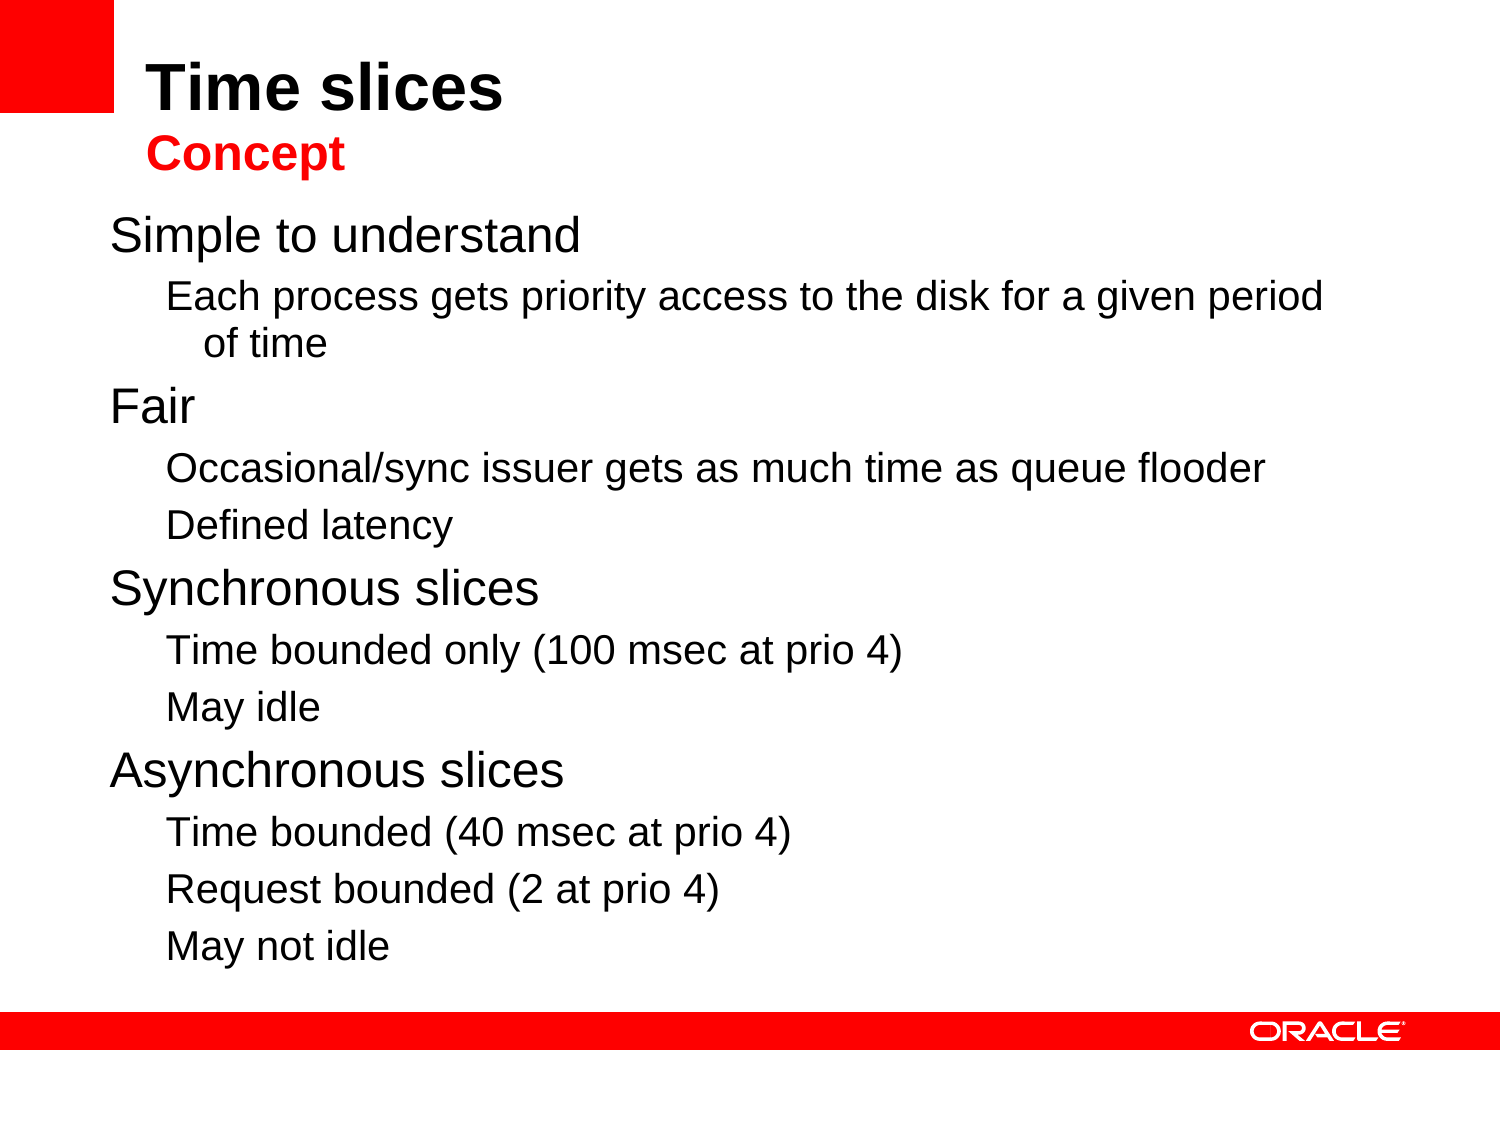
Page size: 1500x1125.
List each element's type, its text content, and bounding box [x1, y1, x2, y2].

title Time slices Concept [145, 49, 1390, 205]
picture [0, 1012, 1500, 1050]
list Simple to understand Each process gets priority access to the disk for a given period of time Fair Occasional/sync issuer gets as much time as queue flooder Defined latency Synchronous slices Time bounded only (100 msec at prio 4) May idle Asynchronous slices Time bounded (40 msec at prio 4) Request bounded (2 at prio 4) May not idle [109, 206, 1347, 969]
picture [0, 0, 114, 113]
